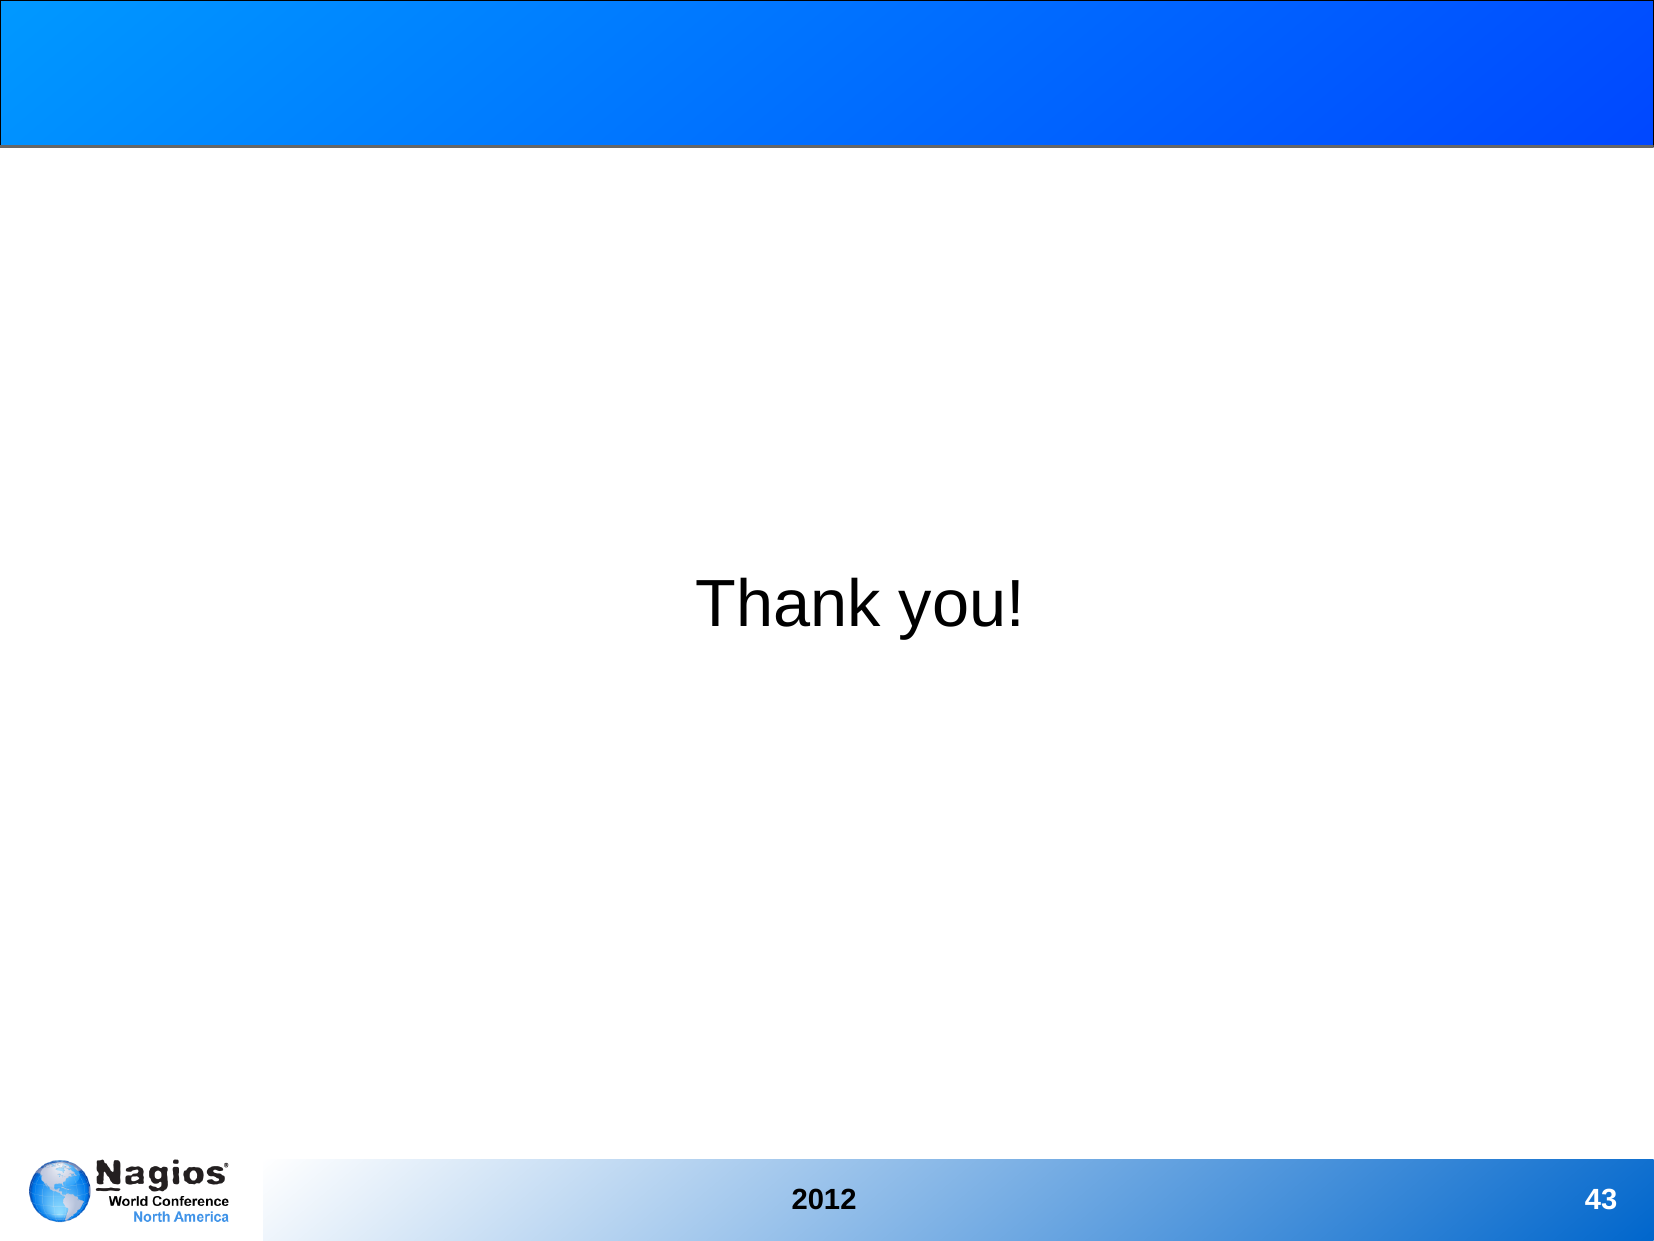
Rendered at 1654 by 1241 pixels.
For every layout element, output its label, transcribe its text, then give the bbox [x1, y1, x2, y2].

picture [29, 1159, 229, 1235]
list Thank you! [80, 253, 1569, 642]
